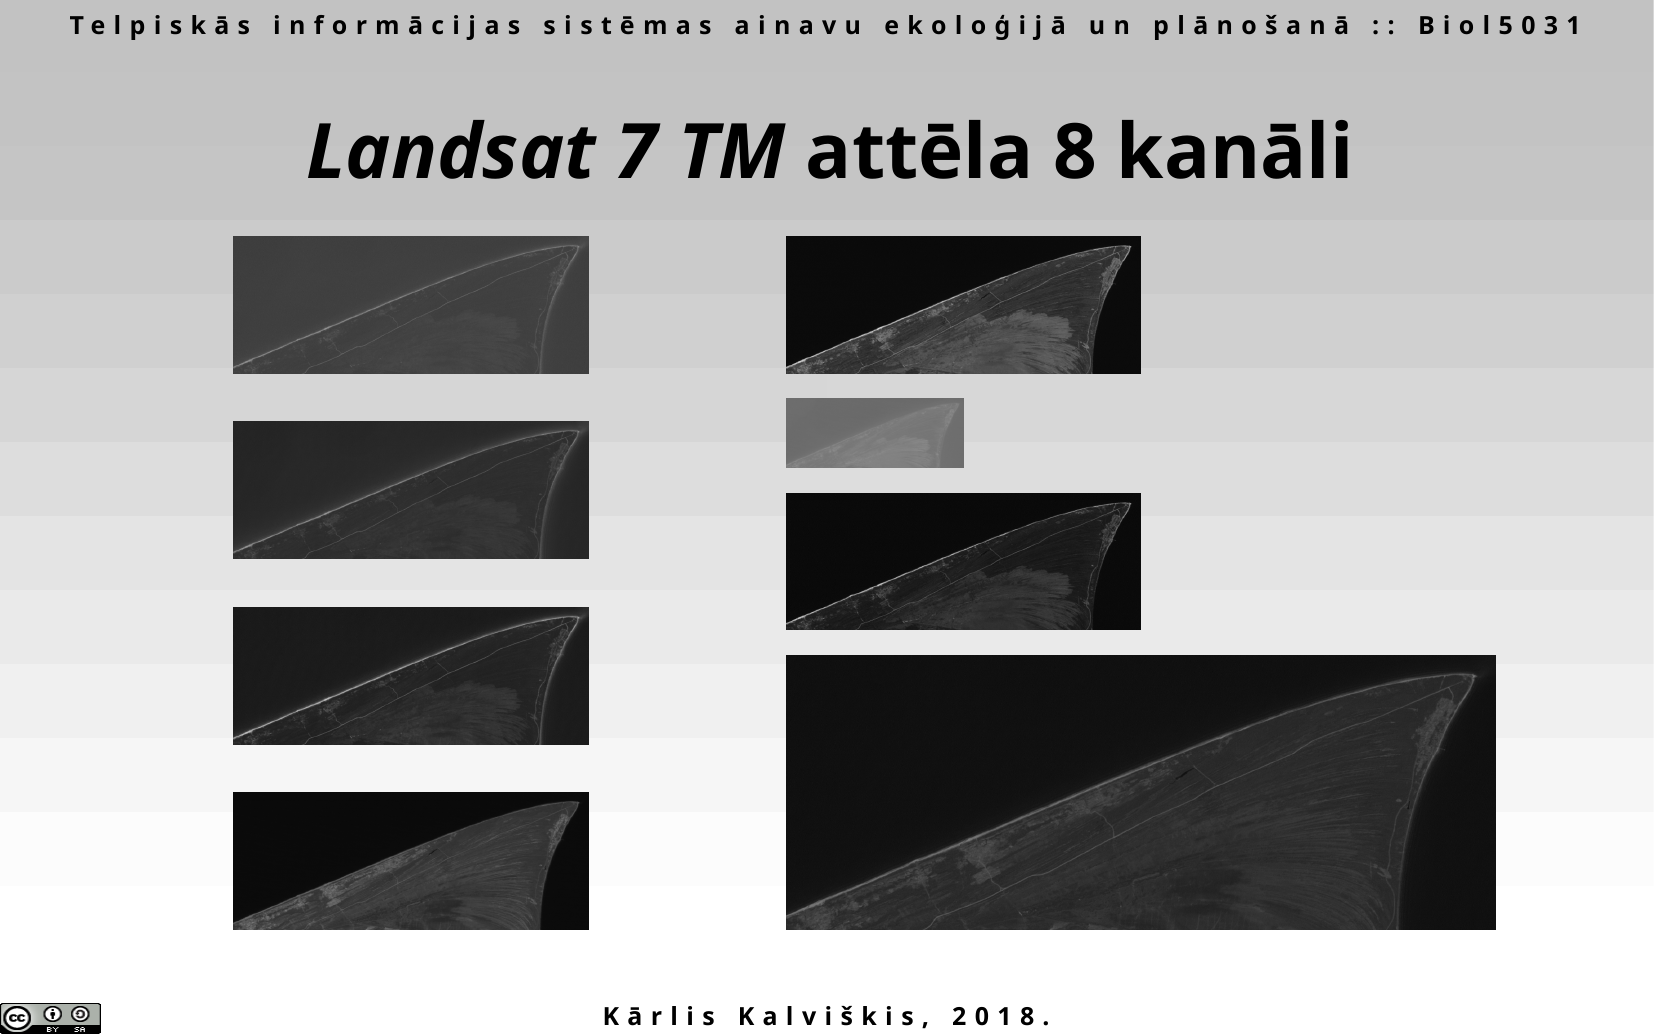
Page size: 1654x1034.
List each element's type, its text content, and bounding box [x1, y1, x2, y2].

title Landsat 7 TM attēla 8 kanāli [34, 50, 1626, 247]
picture [0, 0, 1654, 1034]
